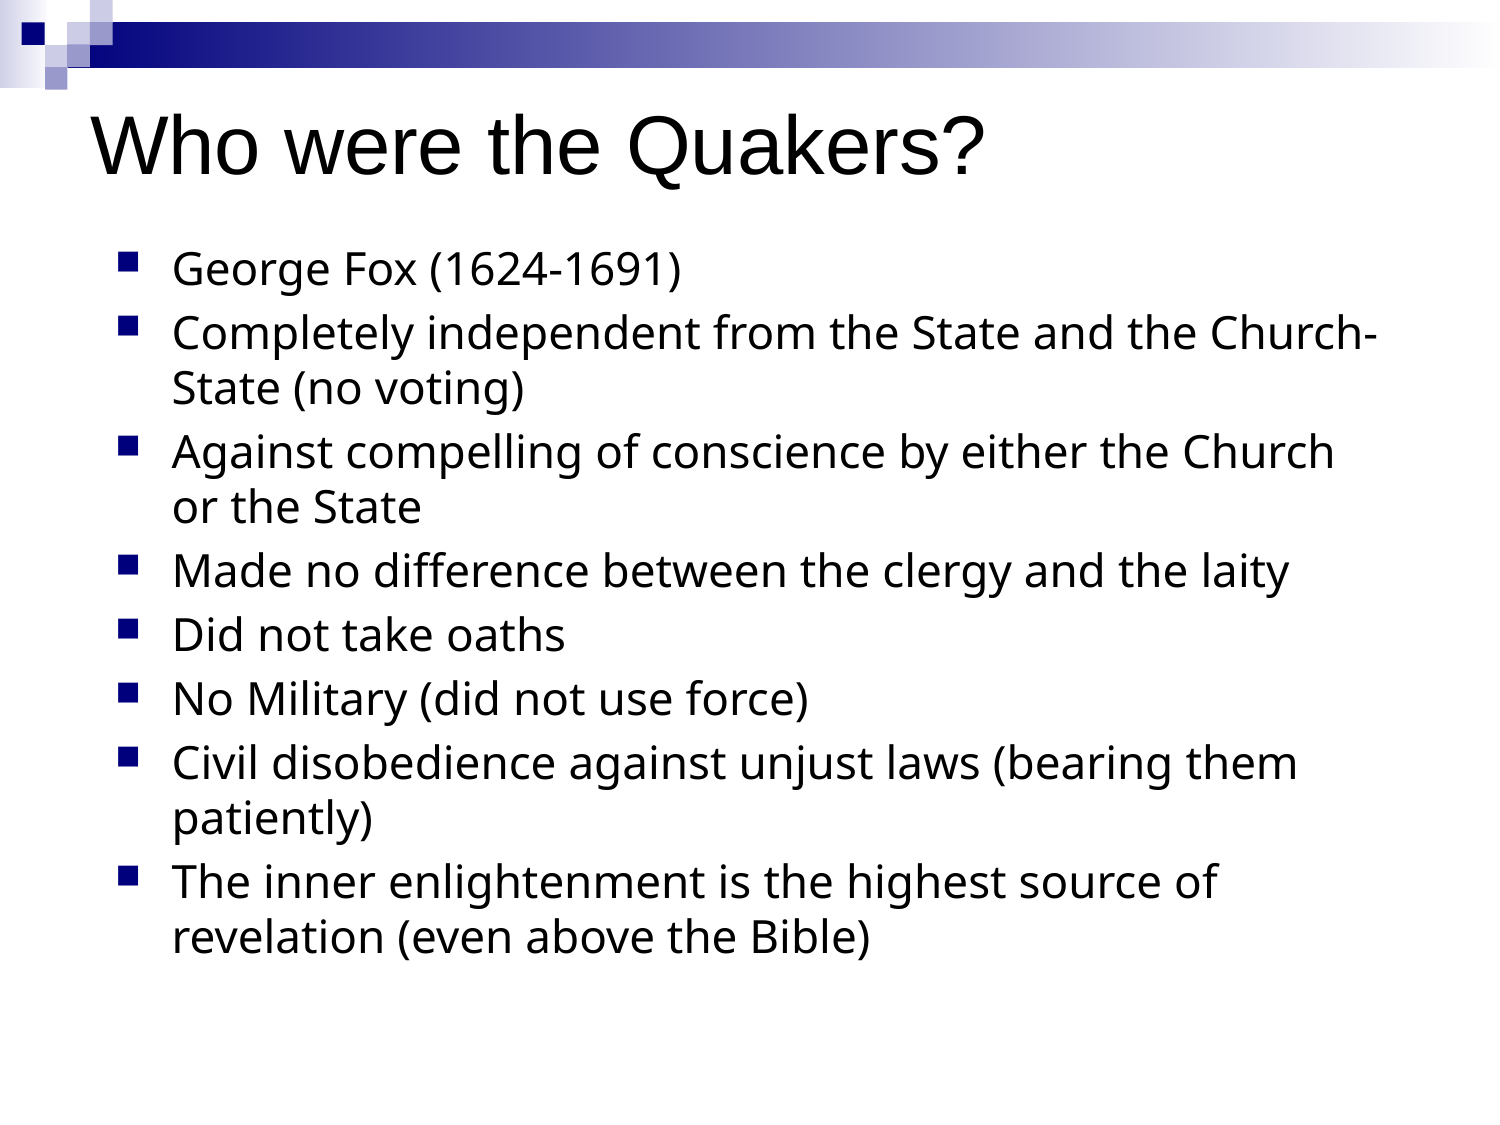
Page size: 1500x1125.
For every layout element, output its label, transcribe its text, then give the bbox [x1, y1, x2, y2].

title Who were the Quakers? [75, 75, 1425, 209]
list George Fox (1624-1691) Completely independent from the State and the Church-State (no voting) Against compelling of conscience by either the Church or the State Made no difference between the clergy and the laity Did not take oaths No Military (did not use force) Civil disobedience against unjust laws (bearing them patiently) The inner enlightenment is the highest source of revelation (even above the Bible) [100, 231, 1400, 989]
